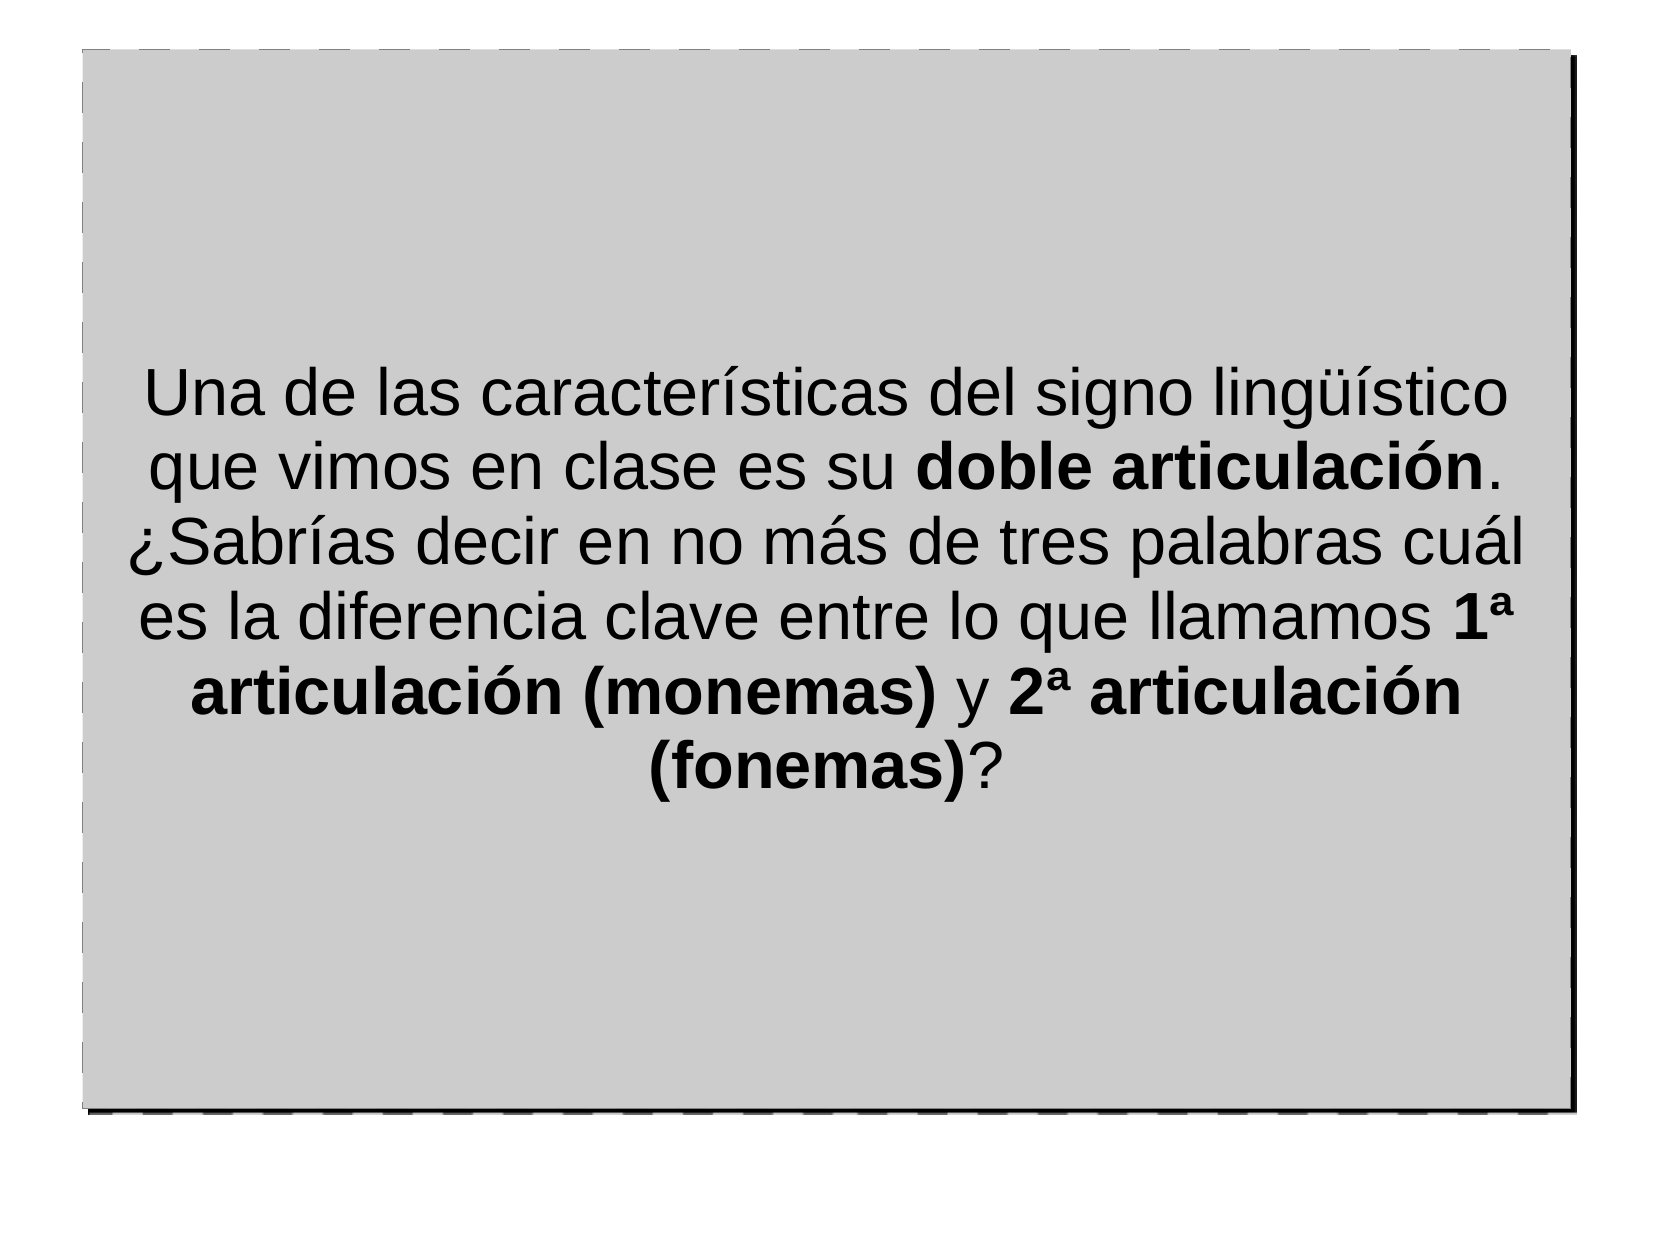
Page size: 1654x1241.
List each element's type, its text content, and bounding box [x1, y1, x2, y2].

subtitle Una de las características del signo lingüístico que vimos en clase es su doble articulación. ¿Sabrías decir en no más de tres palabras cuál es la diferencia clave entre lo que llamamos 1ª articulación (monemas) y 2ª articulación (fonemas)? [82, 49, 1571, 1109]
